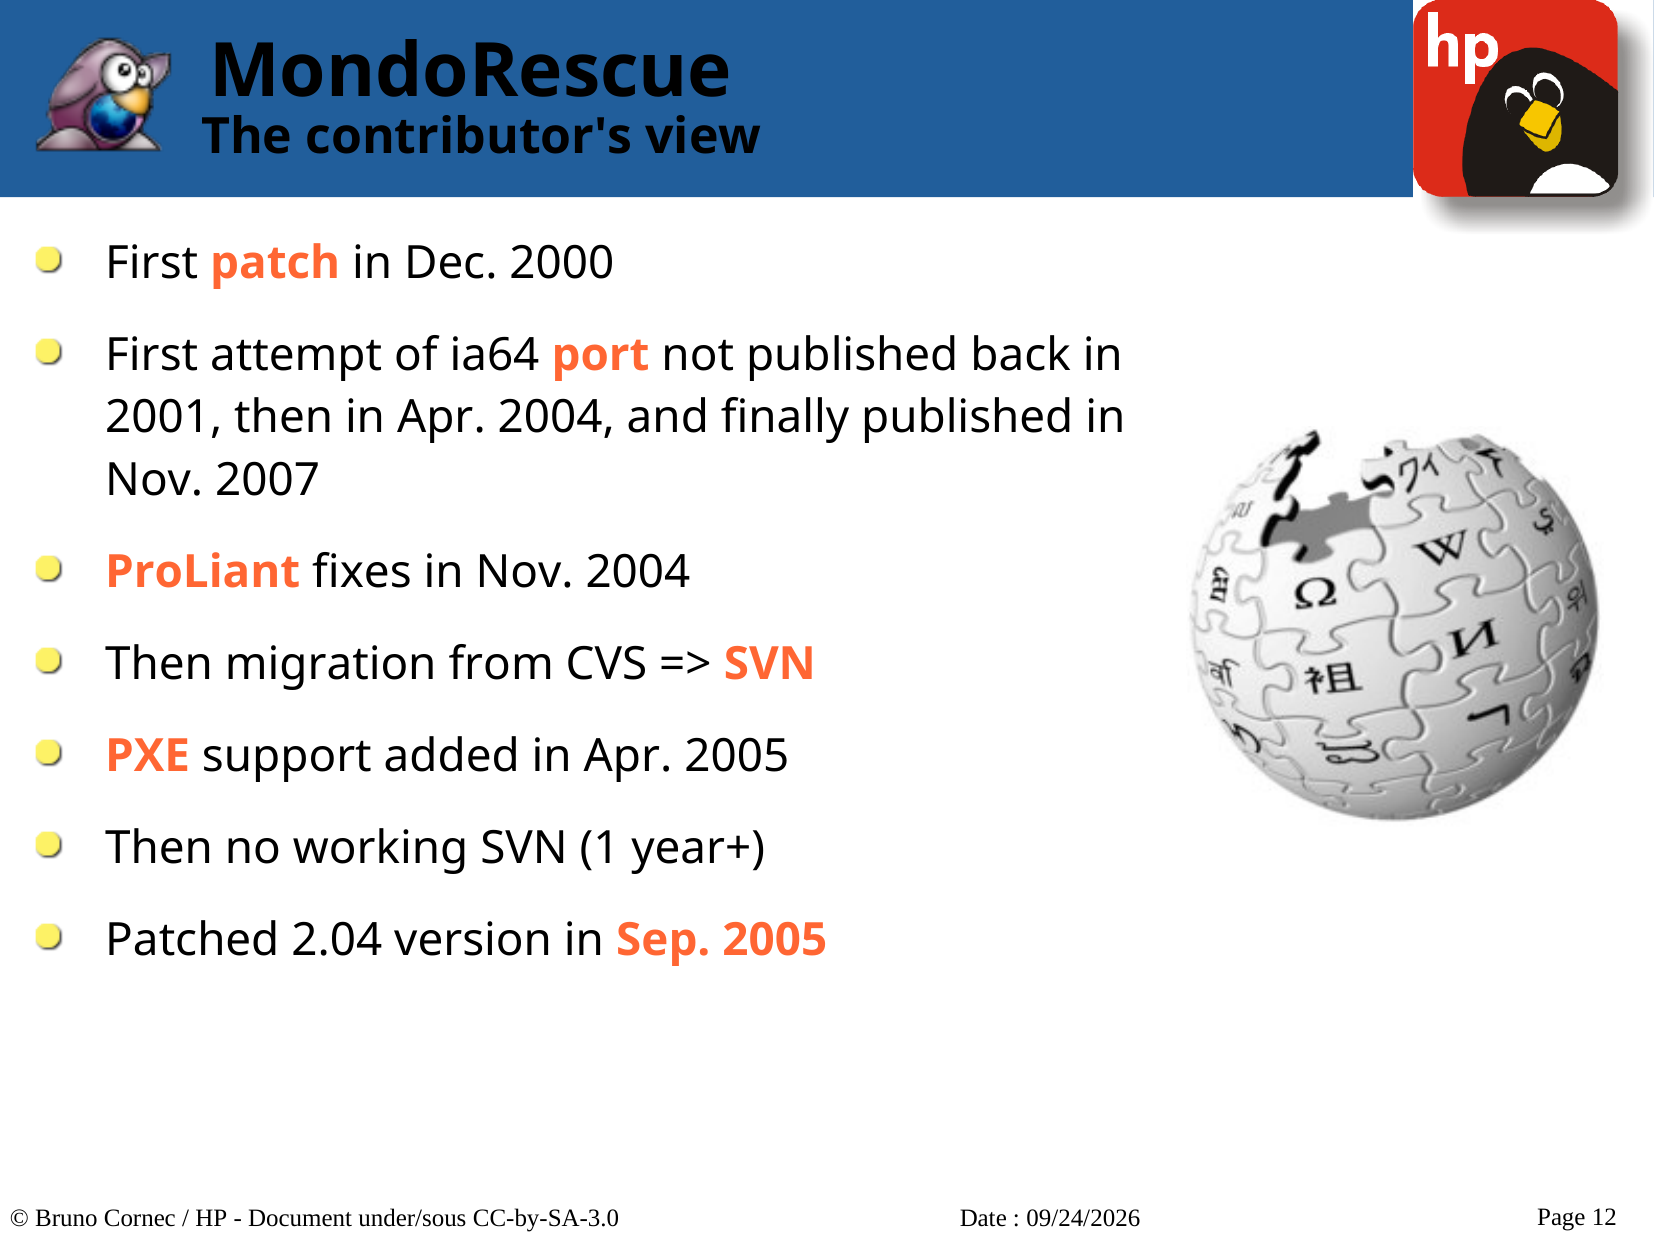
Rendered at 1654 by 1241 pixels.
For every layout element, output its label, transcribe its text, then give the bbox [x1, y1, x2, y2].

title The contributor's view [201, 32, 1191, 241]
picture [0, 0, 211, 199]
picture [1413, 0, 1654, 235]
picture [1186, 426, 1604, 843]
list First patch in Dec. 2000 First attempt of ia64 port not published back in 2001, then in Apr. 2004, and finally published in Nov. 2007 ProLiant fixes in Nov. 2004 Then migration from CVS => SVN PXE support added in Apr. 2005 Then no working SVN (1 year+) Patched 2.04 version in Sep. 2005 [22, 229, 1134, 1149]
